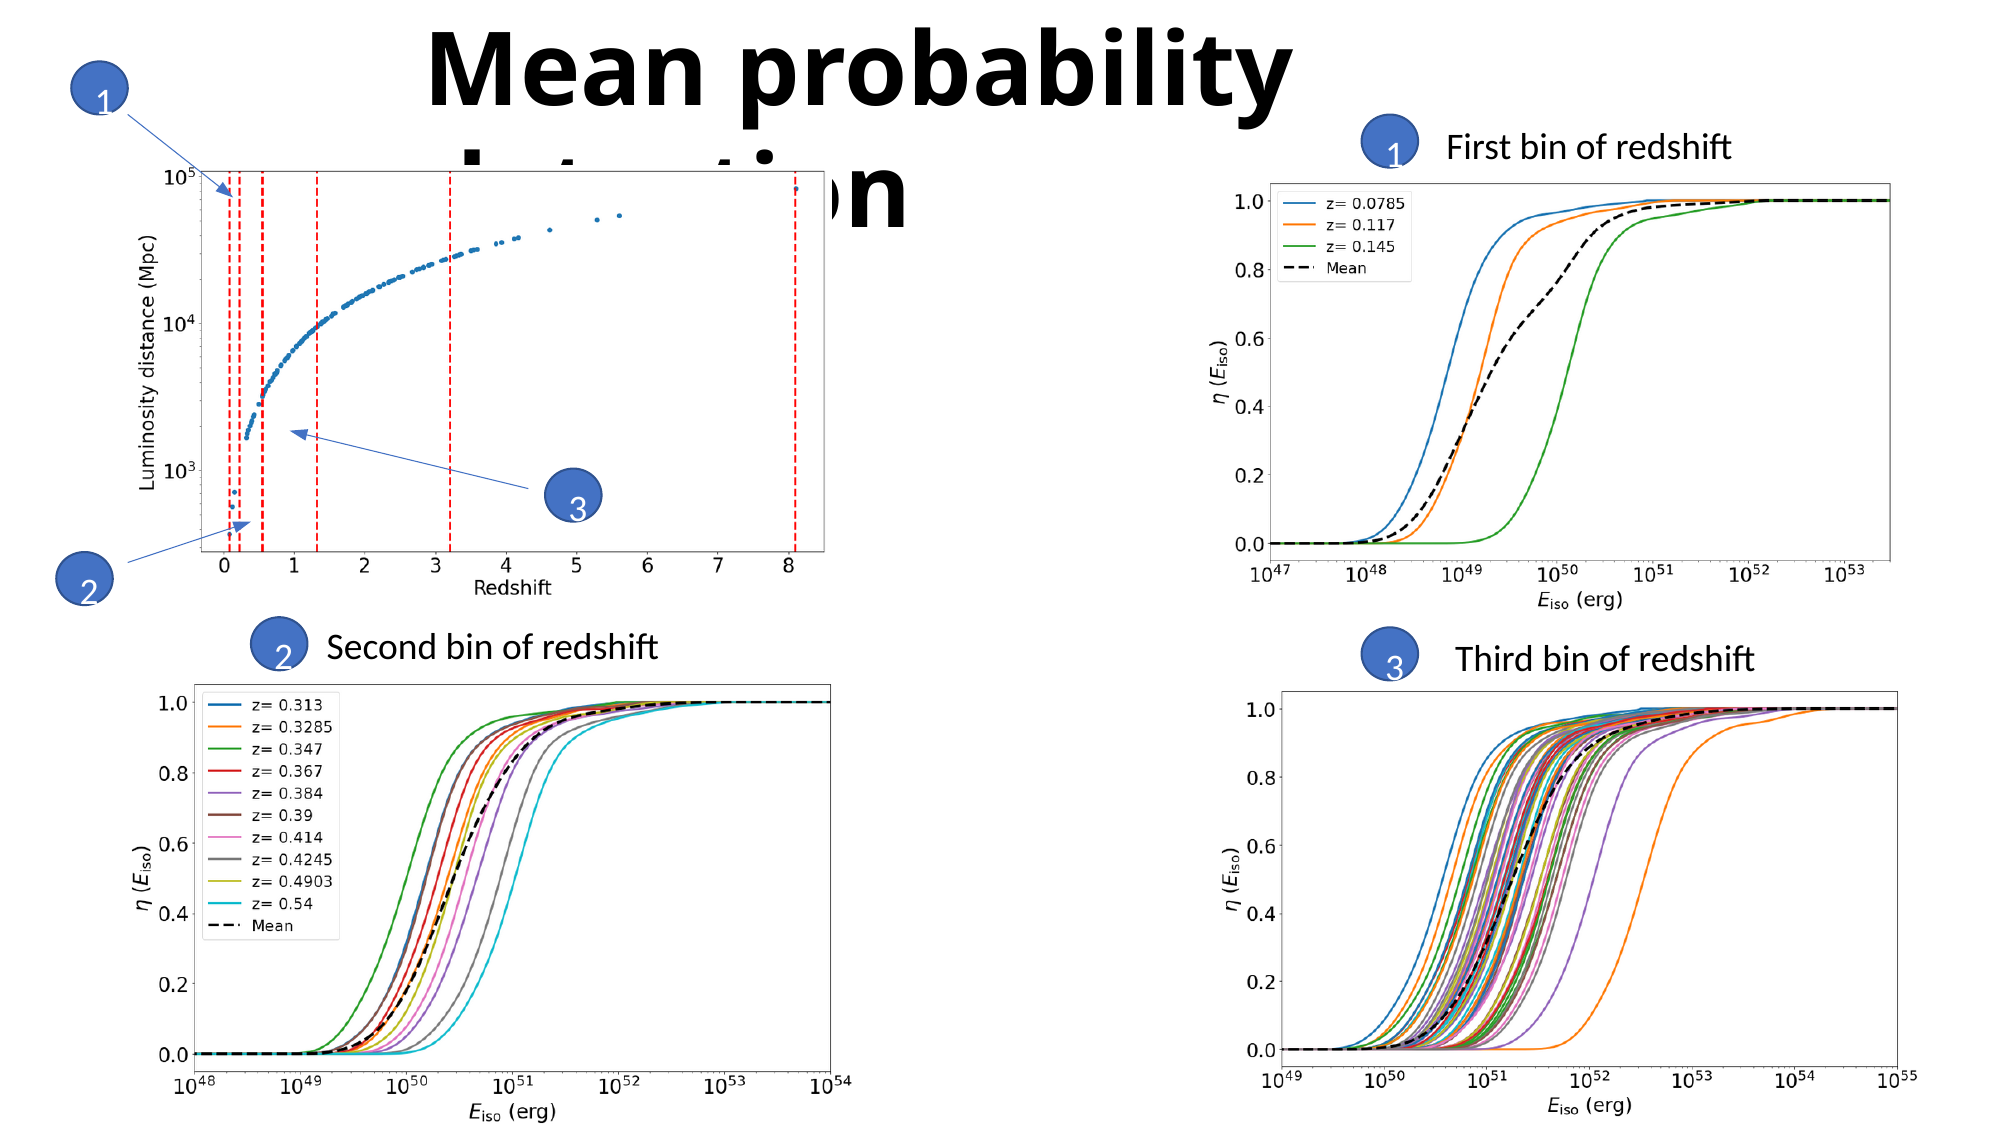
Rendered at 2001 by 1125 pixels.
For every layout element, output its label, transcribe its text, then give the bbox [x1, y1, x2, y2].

text_box Mean probability detection [408, 0, 1670, 135]
text_box 1 [71, 61, 128, 115]
picture [112, 677, 857, 1125]
text_box 3 [545, 468, 602, 522]
text_box Second bin of redshift [189, 614, 797, 675]
text_box 2 [250, 617, 308, 671]
picture [112, 166, 832, 606]
text_box 2 [56, 552, 113, 606]
text_box Third bin of redshift [1301, 626, 1910, 686]
picture [1214, 686, 1923, 1122]
picture [1198, 177, 1896, 614]
text_box First bin of redshift [1285, 114, 1894, 176]
text_box 1 [1361, 114, 1419, 168]
text_box 3 [1361, 627, 1419, 681]
